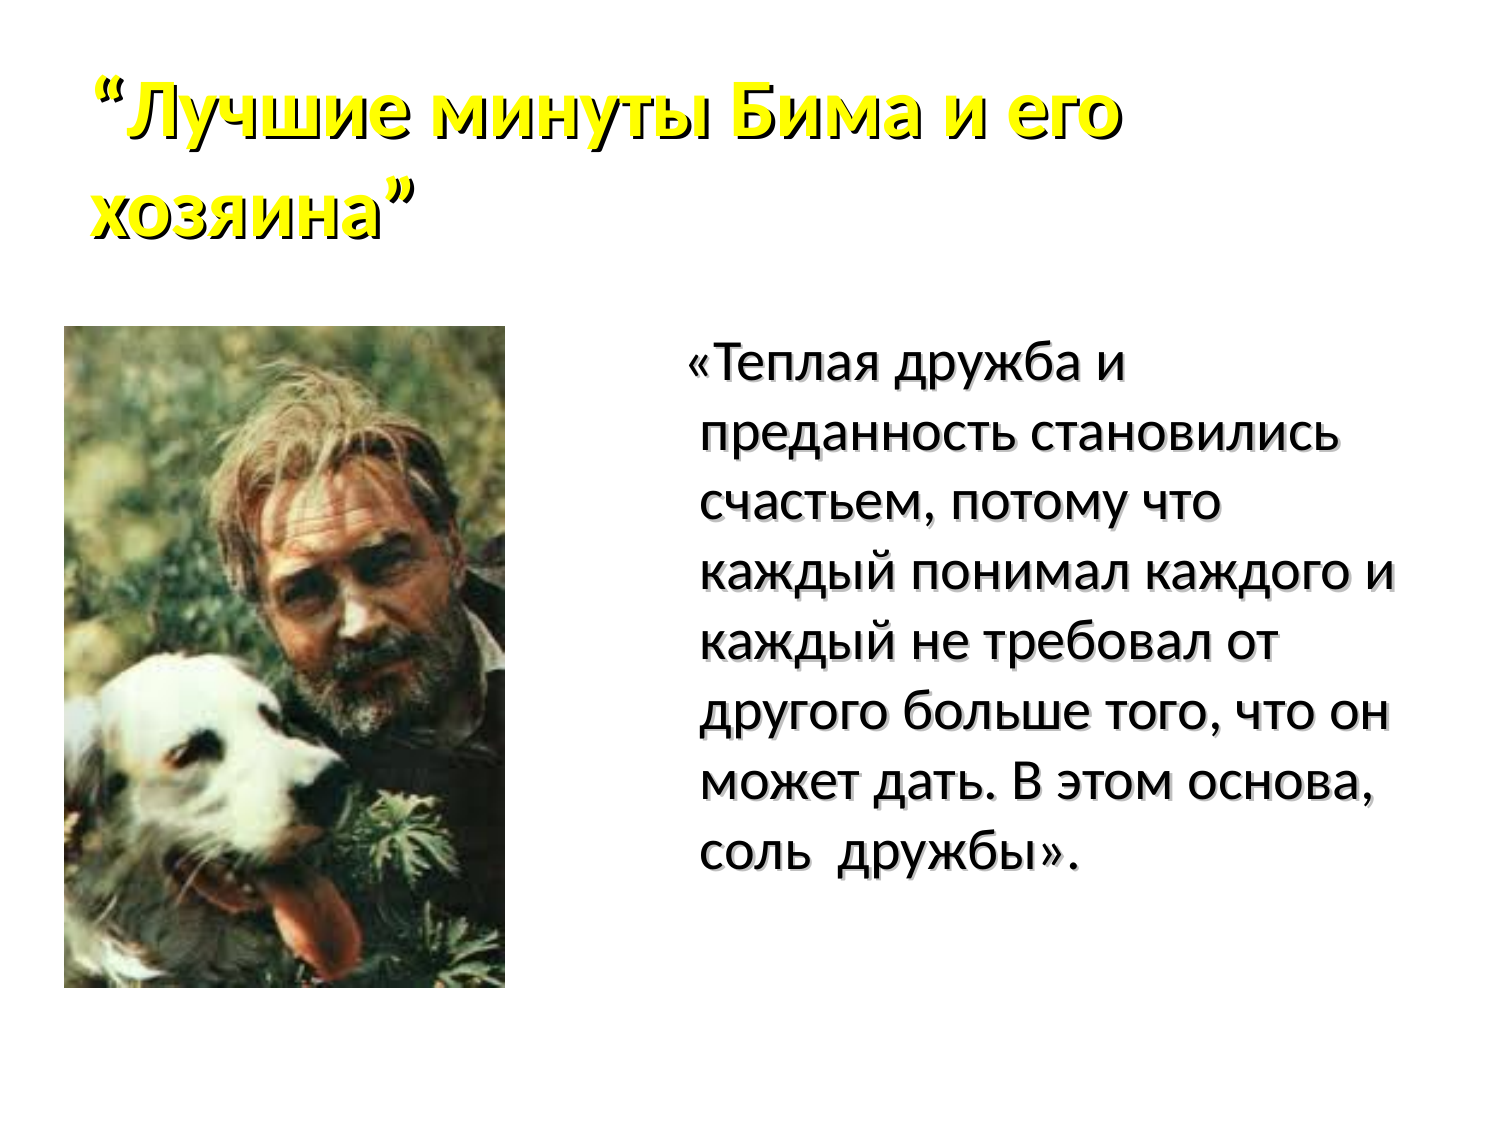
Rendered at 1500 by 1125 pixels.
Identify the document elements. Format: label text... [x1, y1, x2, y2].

picture [64, 326, 505, 988]
list «Теплая дружба и преданность становились счастьем, потому что каждый понимал каждого и каждый не требовал от другого больше того, что он может дать. В этом основа, соль дружбы». [572, 314, 1425, 1005]
title “Лучшие минуты Бима и его хозяина” [75, 45, 1426, 233]
